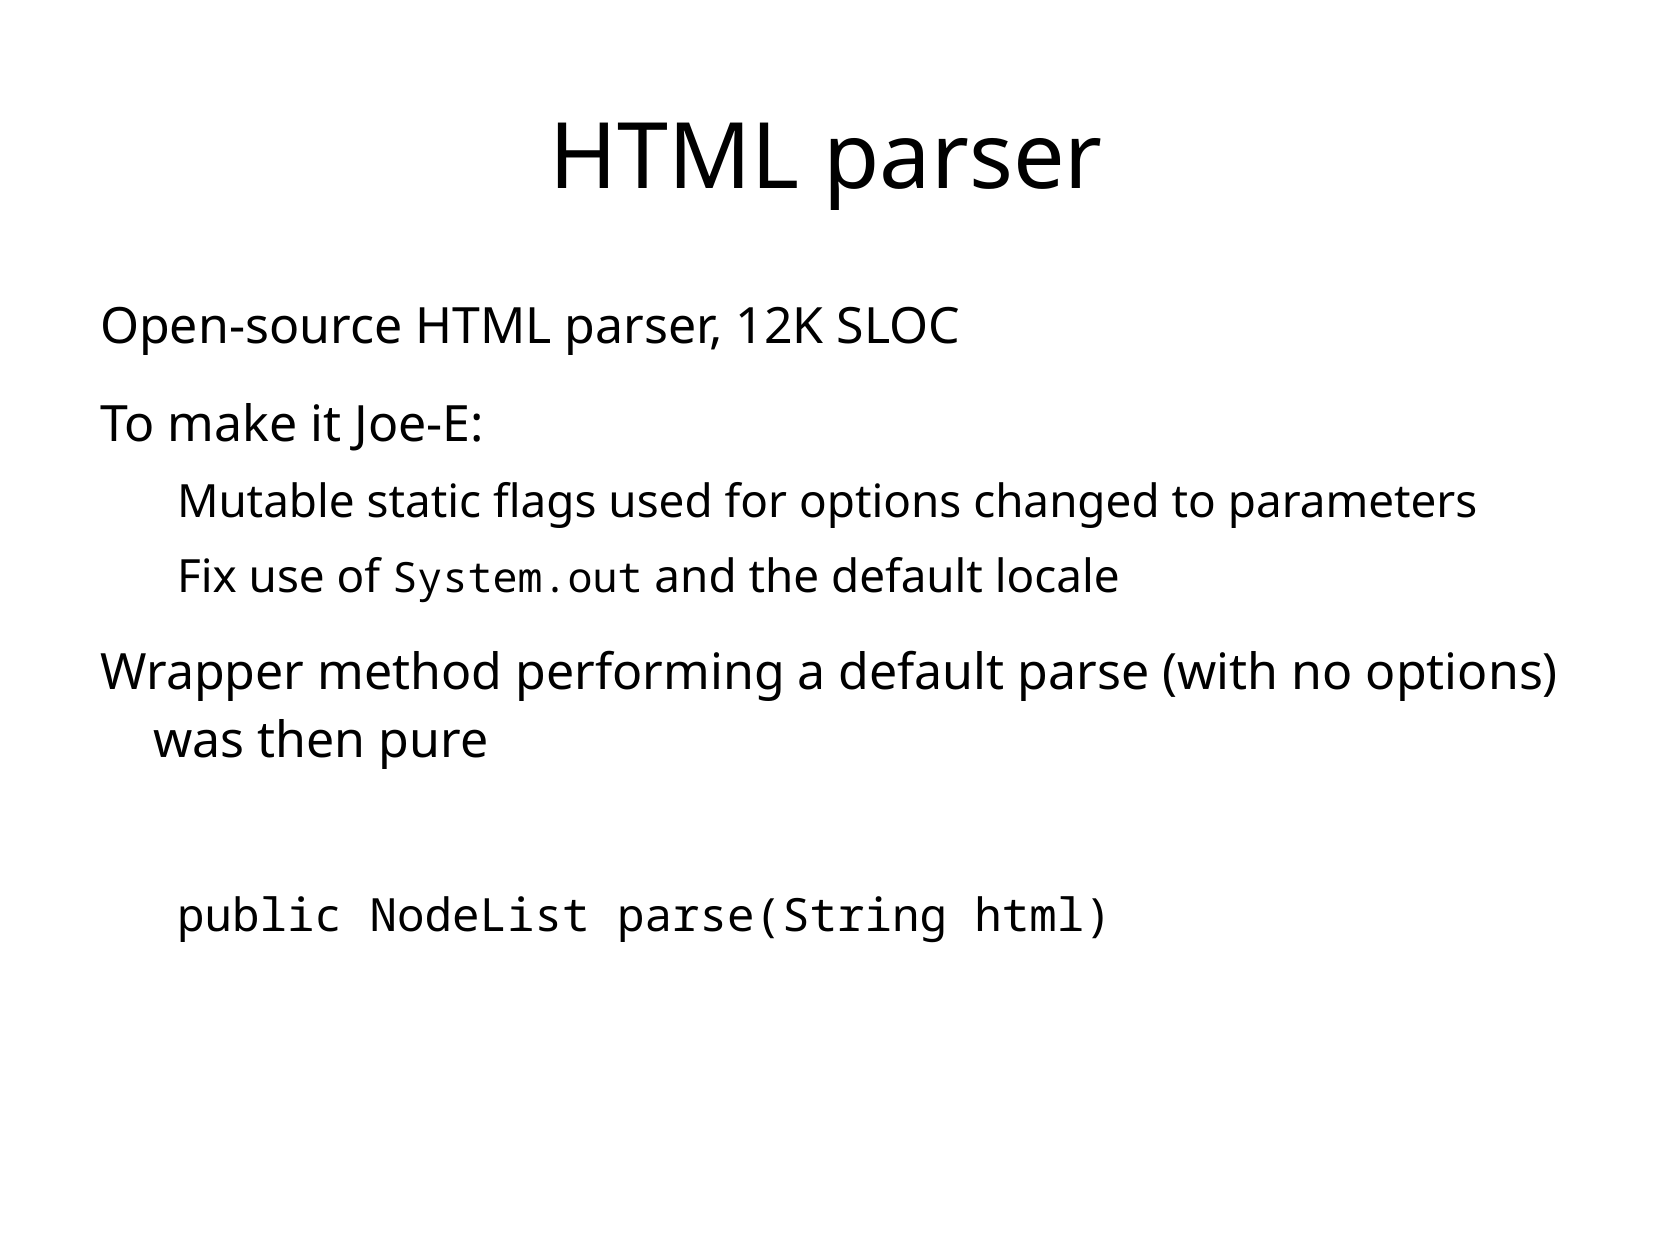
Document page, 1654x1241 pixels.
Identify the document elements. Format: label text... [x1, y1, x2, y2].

title HTML parser [82, 56, 1571, 250]
list Open-source HTML parser, 12K SLOC To make it Joe-E: Mutable static flags used for options changed to parameters Fix use of System.out and the default locale Wrapper method performing a default parse (with no options) was then pure public NodeList parse(String html) [82, 290, 1571, 1094]
